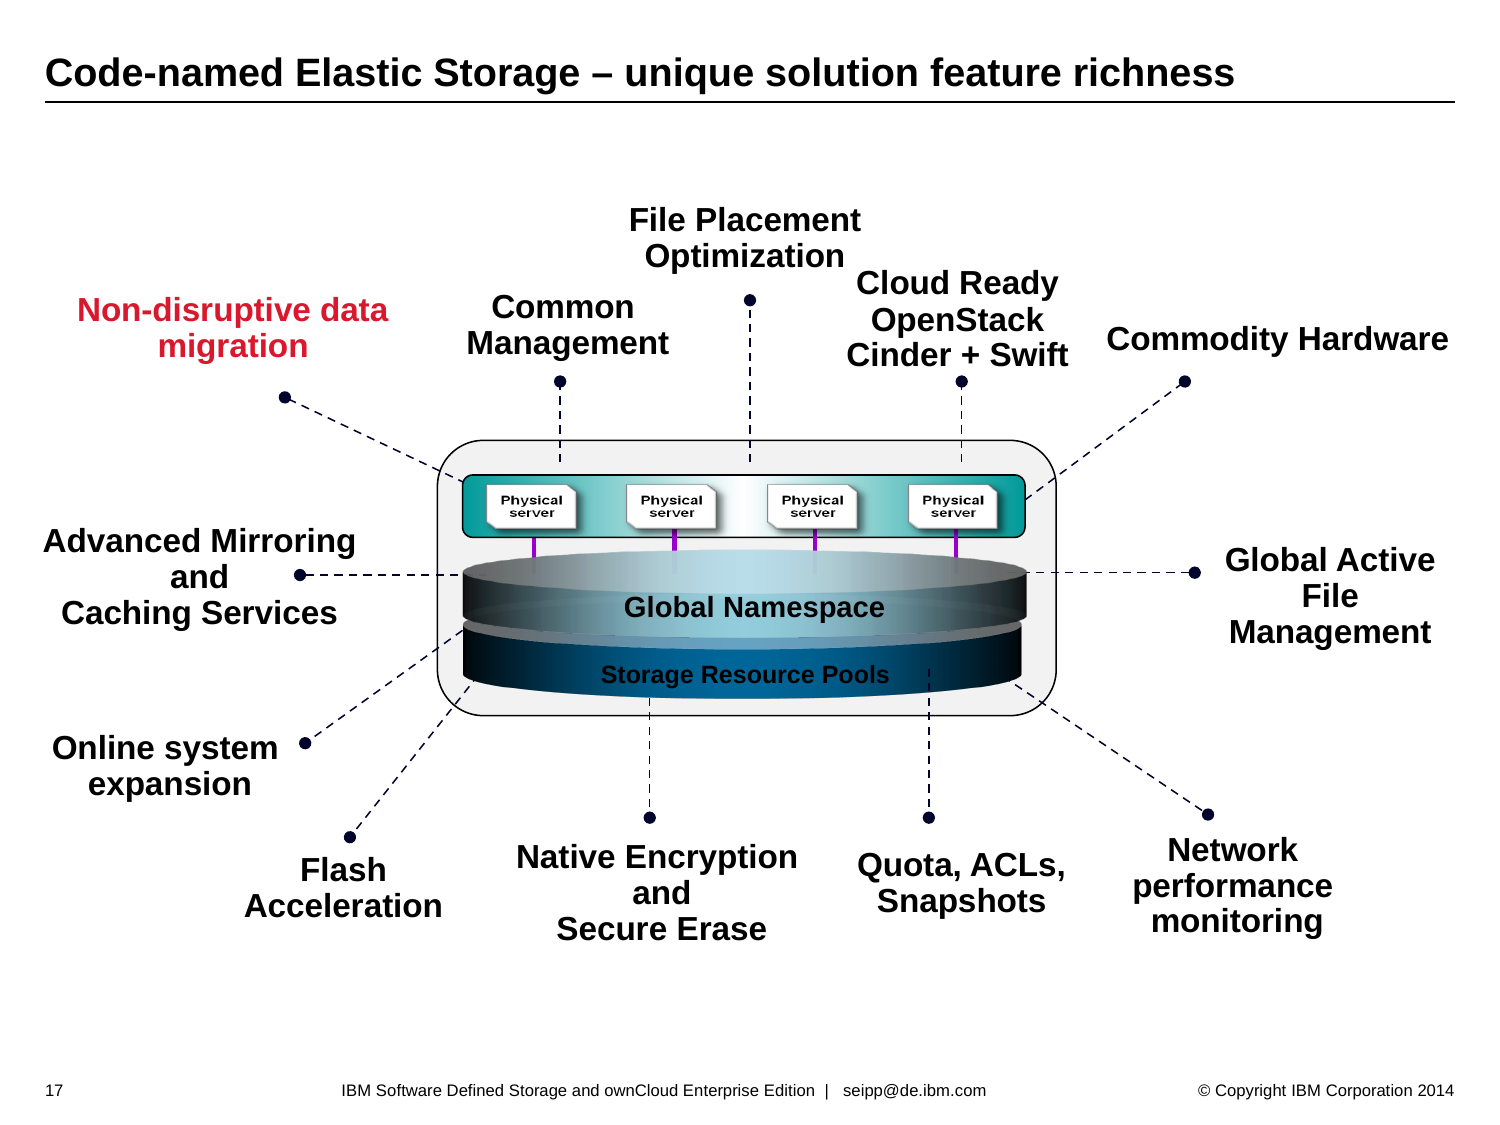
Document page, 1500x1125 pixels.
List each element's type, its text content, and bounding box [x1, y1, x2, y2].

text_box Network performance monitoring [1117, 817, 1358, 956]
text_box Native Encryption and Secure Erase [501, 824, 823, 963]
text_box Cloud Ready OpenStack Cinder + Swift [831, 251, 1084, 390]
text_box File Placement Optimization [588, 187, 902, 290]
title Code-named Elastic Storage – unique solution feature richness [29, 44, 1455, 99]
text_box Flash Acceleration [228, 837, 459, 940]
text_box Global Namespace [609, 587, 901, 631]
picture [618, 478, 734, 542]
text_box Storage Resource Pools [562, 657, 929, 696]
text_box Common Management [451, 274, 685, 377]
picture [900, 478, 1015, 542]
picture [759, 478, 875, 542]
text_box Quota, ACLs, Snapshots [842, 832, 1081, 935]
text_box Non-disruptive data migration [62, 277, 404, 380]
text_box Global Active File Management [1189, 528, 1472, 666]
text_box Advanced Mirroring and Caching Services [9, 509, 390, 647]
text_box Commodity Hardware [1091, 306, 1465, 373]
picture [462, 549, 1027, 699]
picture [478, 478, 594, 542]
text_box Online system expansion [37, 715, 304, 818]
text_box [437, 440, 1057, 716]
